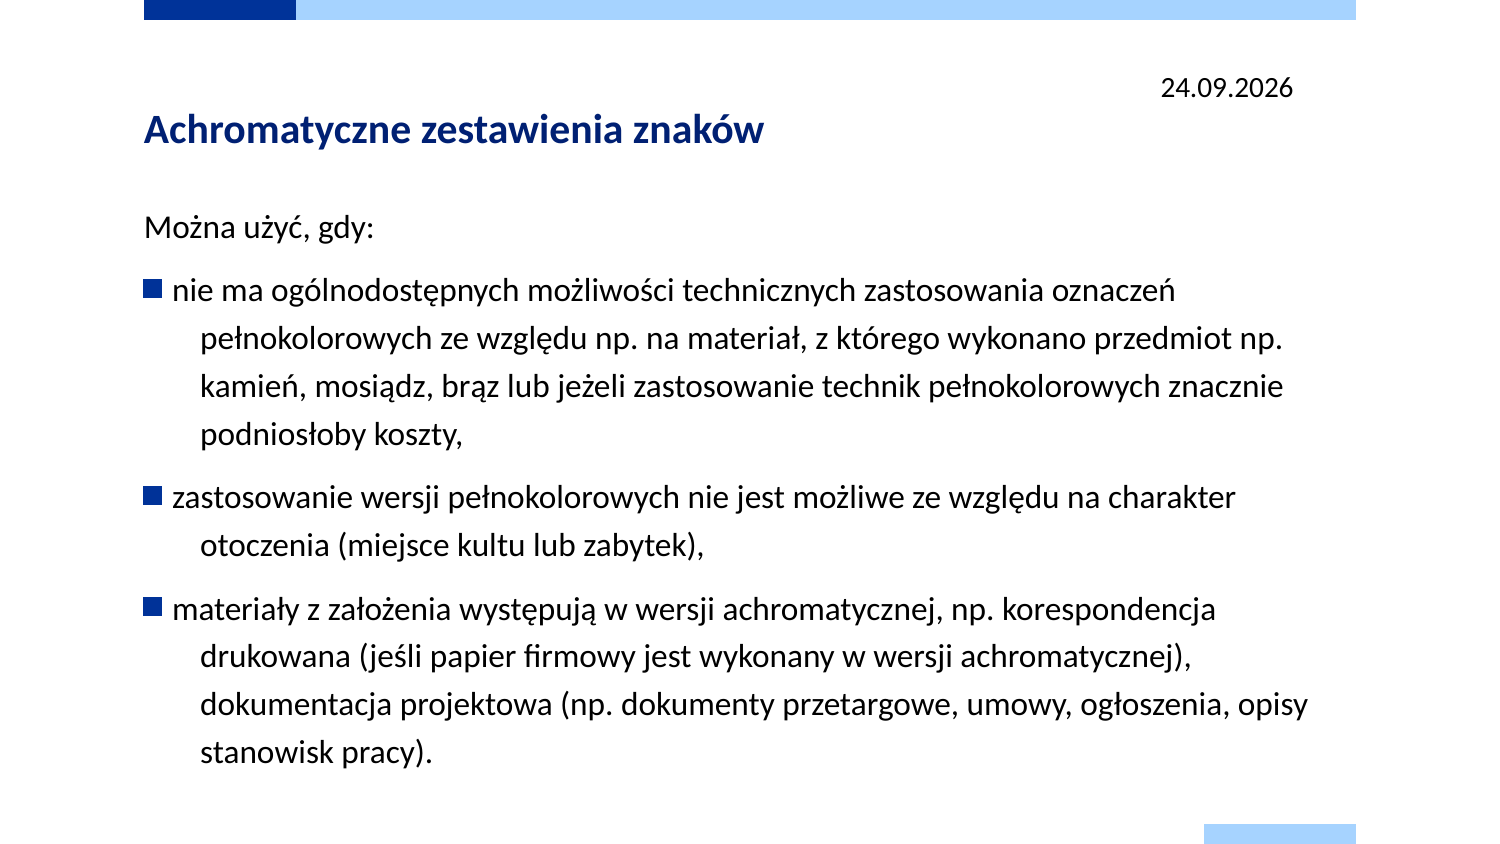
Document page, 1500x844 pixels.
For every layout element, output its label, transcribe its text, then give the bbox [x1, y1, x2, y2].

title Achromatyczne zestawienia znaków [143, 100, 1357, 196]
list Można użyć, gdy: nie ma ogólnodostępnych możliwości technicznych zastosowania oznaczeń pełnokolorowych ze względu np. na materiał, z którego wykonano przedmiot np. kamień, mosiądz, brąz lub jeżeli zastosowanie technik pełnokolorowych znacznie podniosłoby koszty, zastosowanie wersji pełnokolorowych nie jest możliwe ze względu na charakter otoczenia (miejsce kultu lub zabytek), materiały z założenia występują w wersji achromatycznej, np. korespondencja drukowana (jeśli papier firmowy jest wykonany w wersji achromatycznej), dokumentacja projektowa (np. dokumenty przetargowe, umowy, ogłoszenia, opisy stanowisk pracy). [143, 196, 1357, 803]
text_box 21.10.2024 [1145, 60, 1347, 102]
